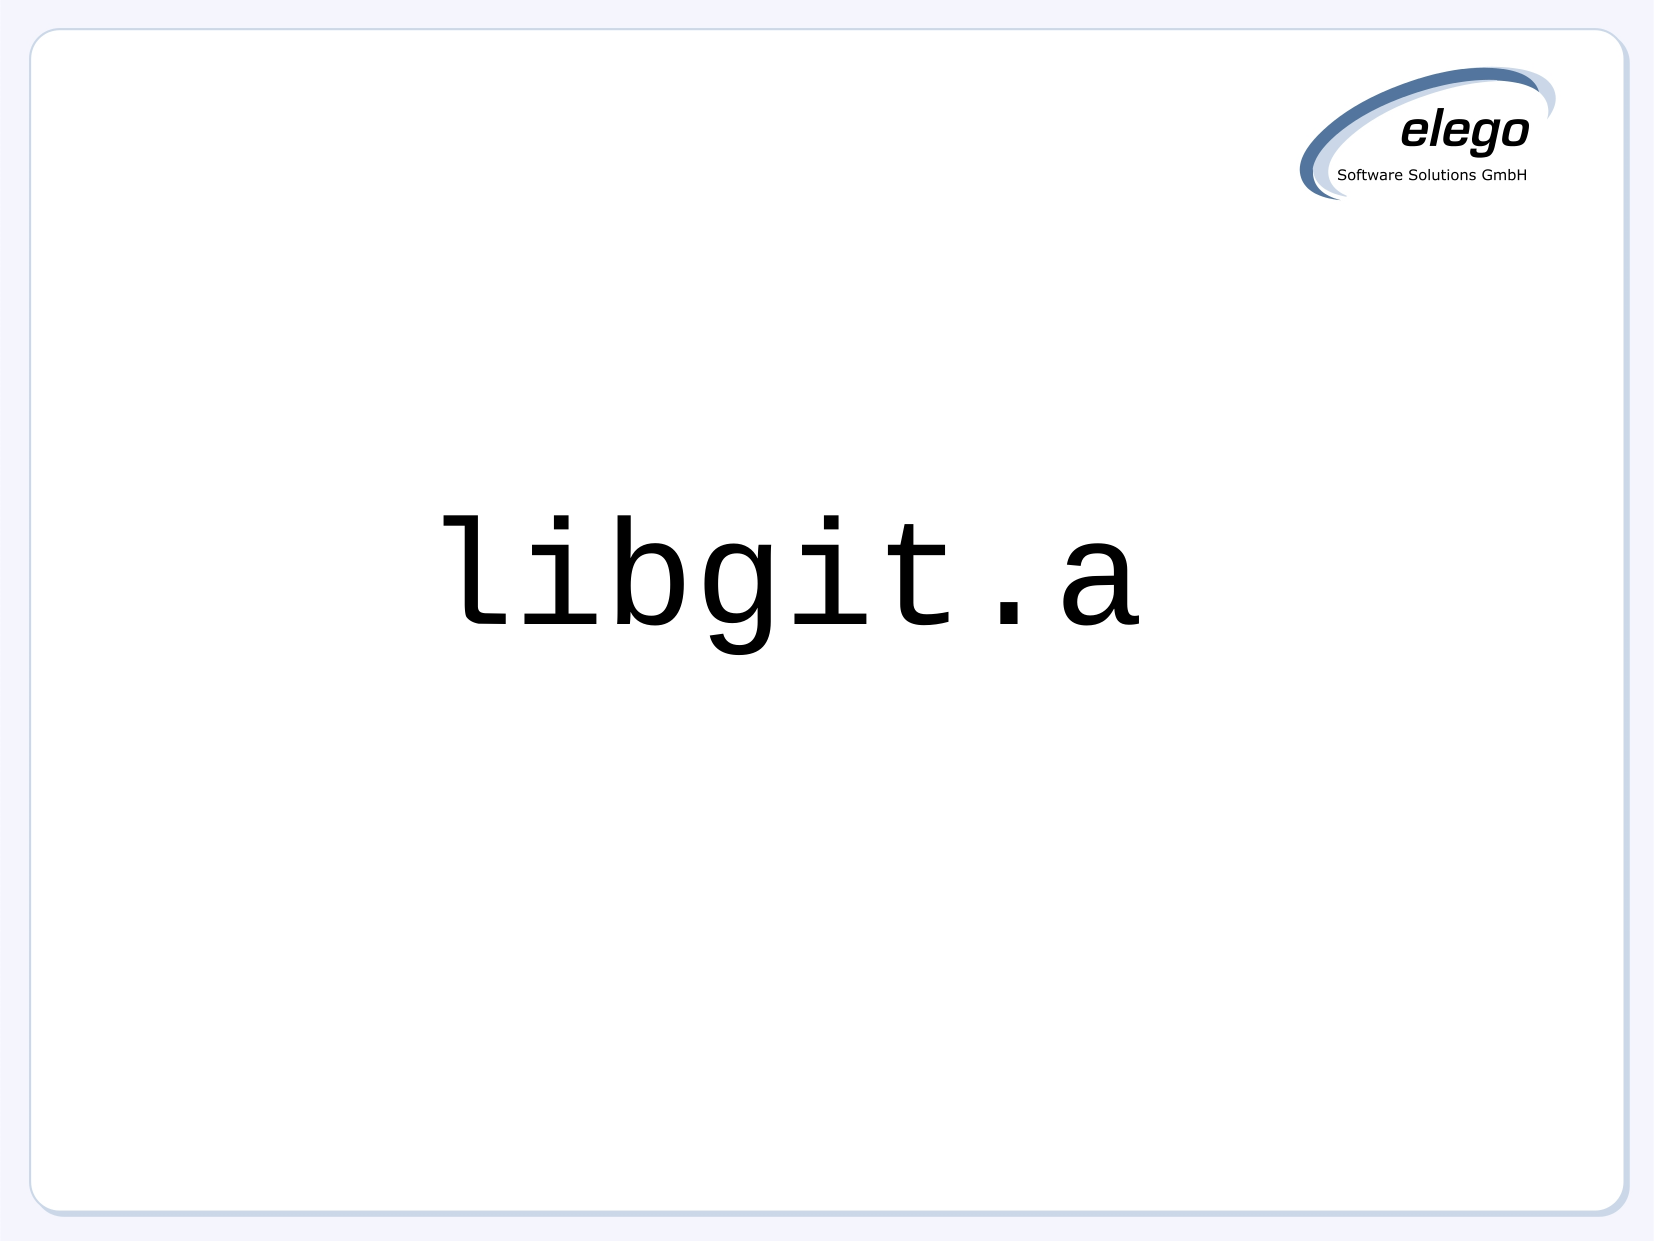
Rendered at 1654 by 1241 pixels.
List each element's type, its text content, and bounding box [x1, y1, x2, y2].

subtitle libgit.a [424, 499, 1163, 840]
picture [0, 0, 1654, 1241]
